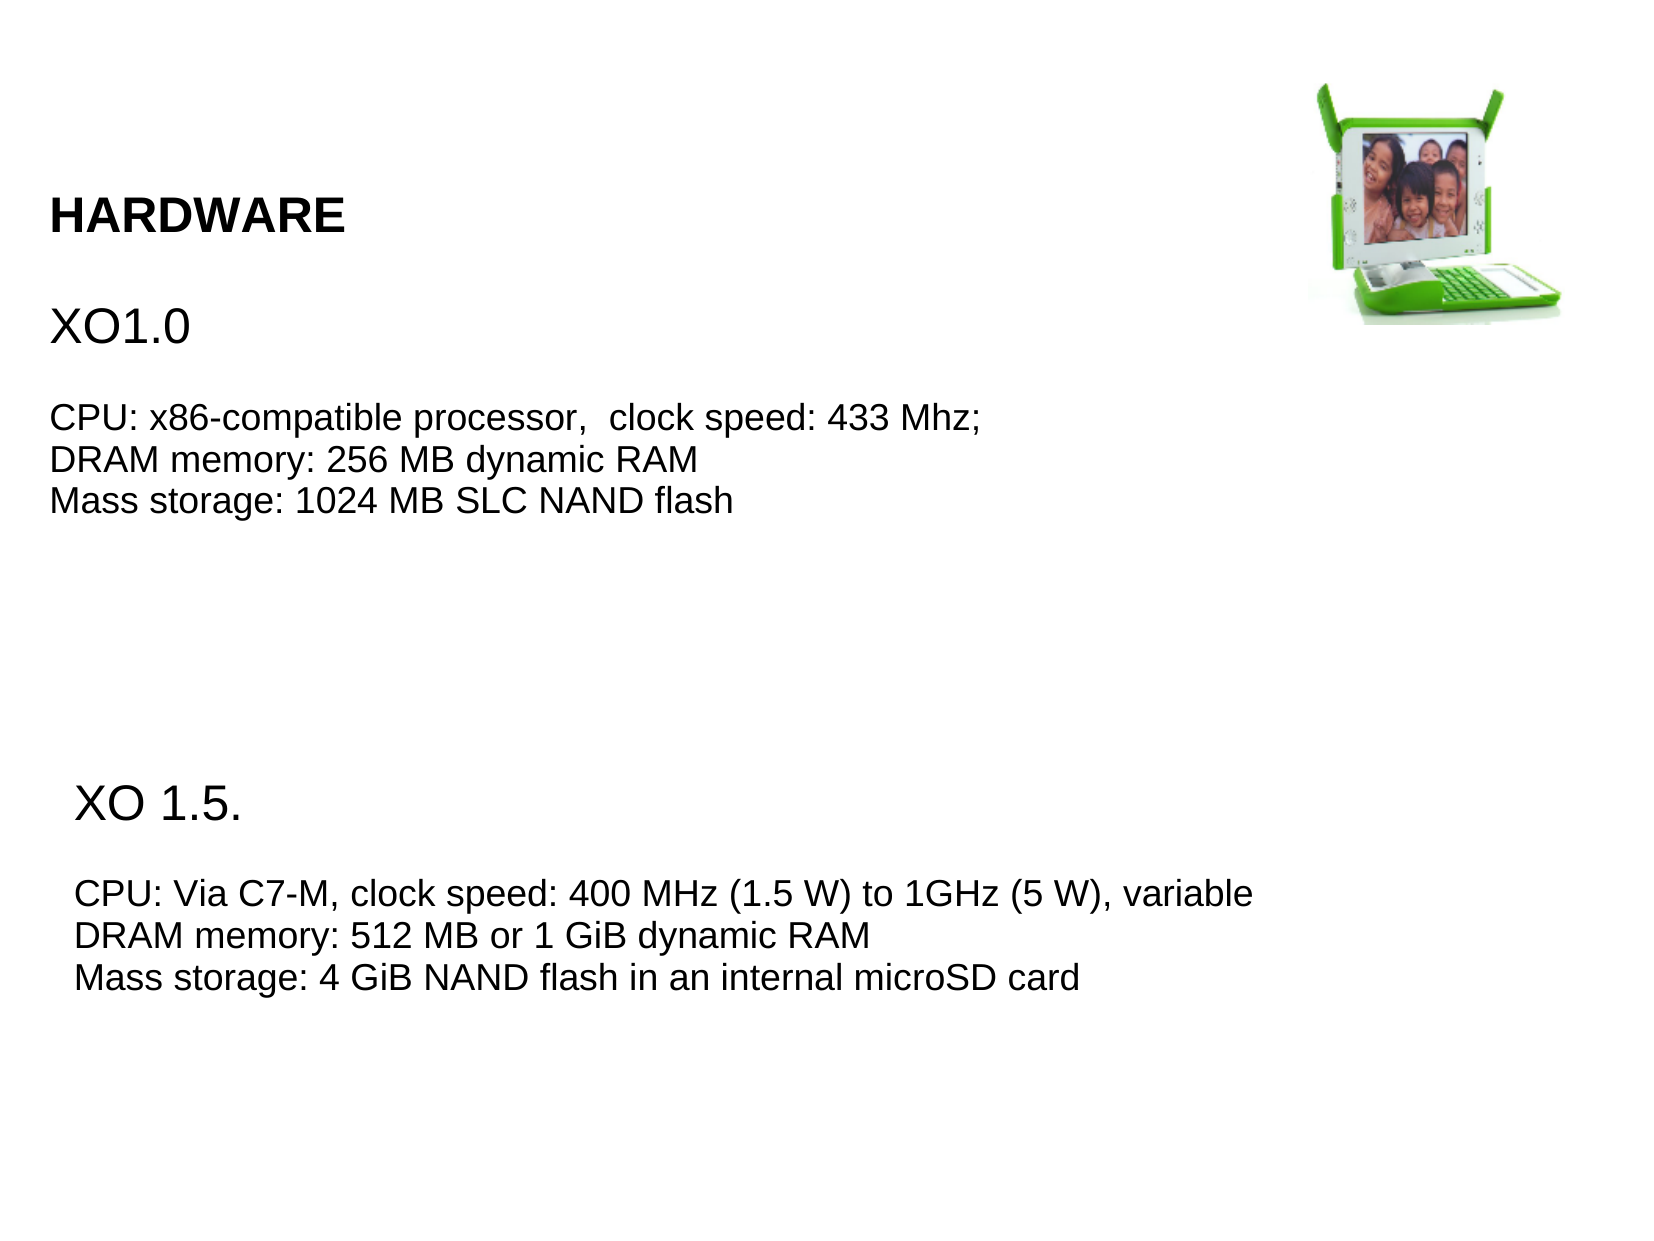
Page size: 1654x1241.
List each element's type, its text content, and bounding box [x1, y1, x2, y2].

text_box HARDWARE XO1.0 CPU: x86-compatible processor, clock speed: 433 Mhz; DRAM memory: 256 MB dynamic RAM Mass storage: 1024 MB SLC NAND flash [34, 177, 1624, 529]
text_box XO 1.5. CPU: Via C7-M, clock speed: 400 MHz (1.5 W) to 1GHz (5 W), variable DRAM memory: 512 MB or 1 GiB dynamic RAM Mass storage: 4 GiB NAND flash in an internal microSD card [59, 765, 1532, 1004]
picture [1308, 79, 1565, 325]
